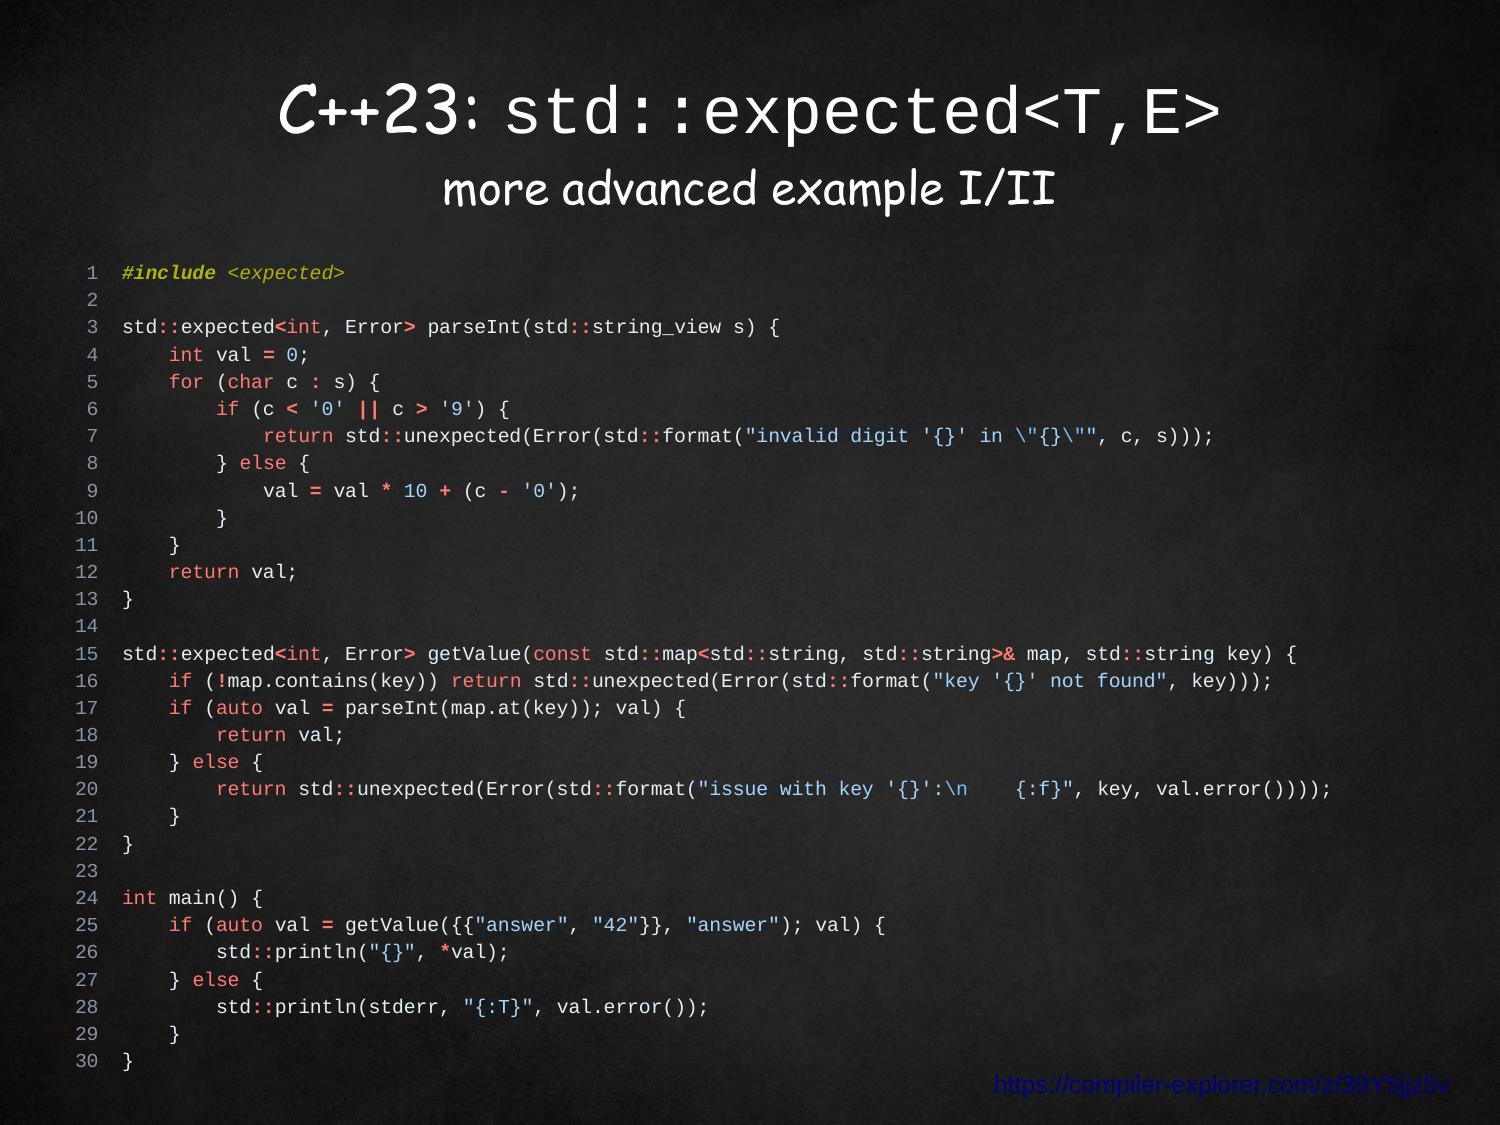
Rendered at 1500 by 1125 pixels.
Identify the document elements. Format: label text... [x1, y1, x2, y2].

text_box https://compiler-explorer.com/z/39Y5jjz5v [978, 1062, 1500, 1120]
list 1 #include <expected> 2 3 std::expected<int, Error> parseInt(std::string_view s) { 4 int val = 0; 5 for (char c : s) { 6 if (c < '0' || c > '9') { 7 return std::unexpected(Error(std::format("invalid digit '{}' in \"{}\"", c, s))); 8 } else { 9 val = val * 10 + (c - '0'); 10 } 11 } 12 return val; 13 } 14 15 std::expected<int, Error> getValue(const std::map<std::string, std::string>& map, std::string key) { 16 if (!map.contains(key)) return std::unexpected(Error(std::format("key '{}' not found", key))); 17 if (auto val = parseInt(map.at(key)); val) { 18 return val; 19 } else { 20 return std::unexpected(Error(std::format("issue with key '{}':\n {:f}", key, val.error()))); 21 } 22 } 23 24 int main() { 25 if (auto val = getValue({{"answer", "42"}}, "answer"); val) { 26 std::println("{}", *val); 27 } else { 28 std::println(stderr, "{:T}", val.error()); 29 } 30 } [75, 263, 1425, 1075]
picture [0, 0, 1500, 1125]
title C++23: std::expected<T,E> more advanced example I/II [75, 44, 1425, 233]
